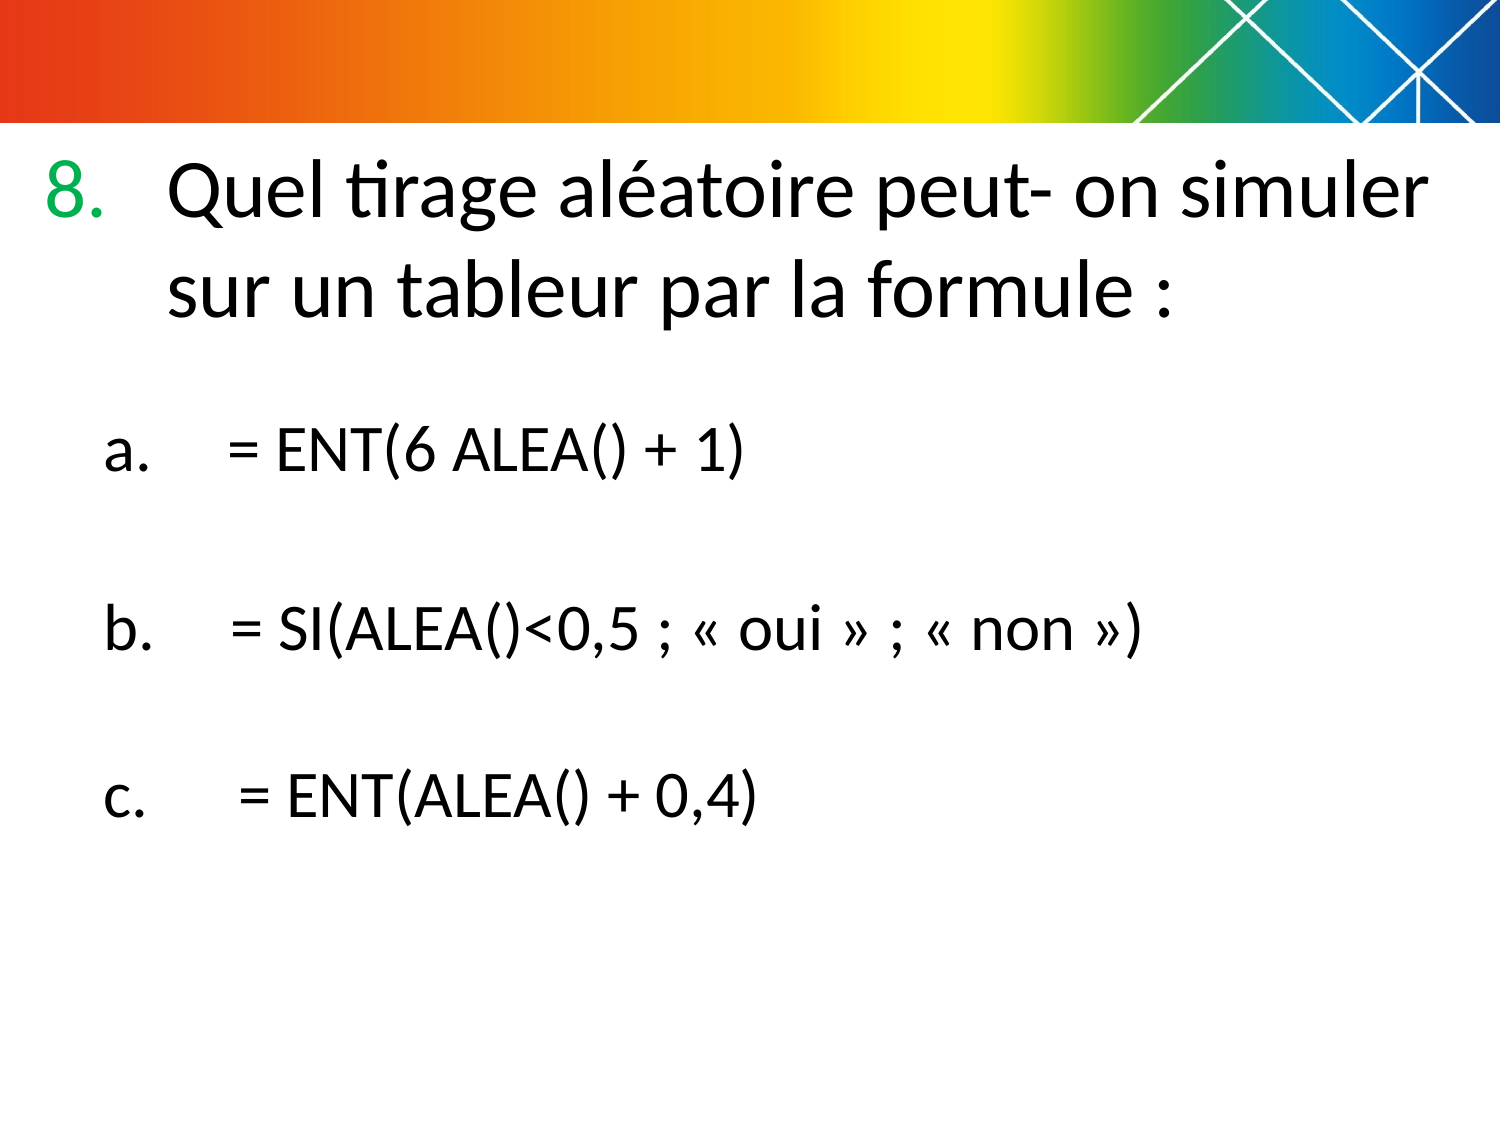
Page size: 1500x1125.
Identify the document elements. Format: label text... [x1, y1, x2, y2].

picture [0, 0, 1359, 123]
text_box a. = ENT(6 ALEA() + 1) b. = SI(ALEA()<0,5 ; « oui » ; « non ») c. = ENT(ALEA() + 0,4) [88, 397, 1377, 919]
picture [1340, 0, 1500, 123]
title Quel tirage aléatoire peut- on simuler sur un tableur par la formule : [29, 126, 1471, 342]
